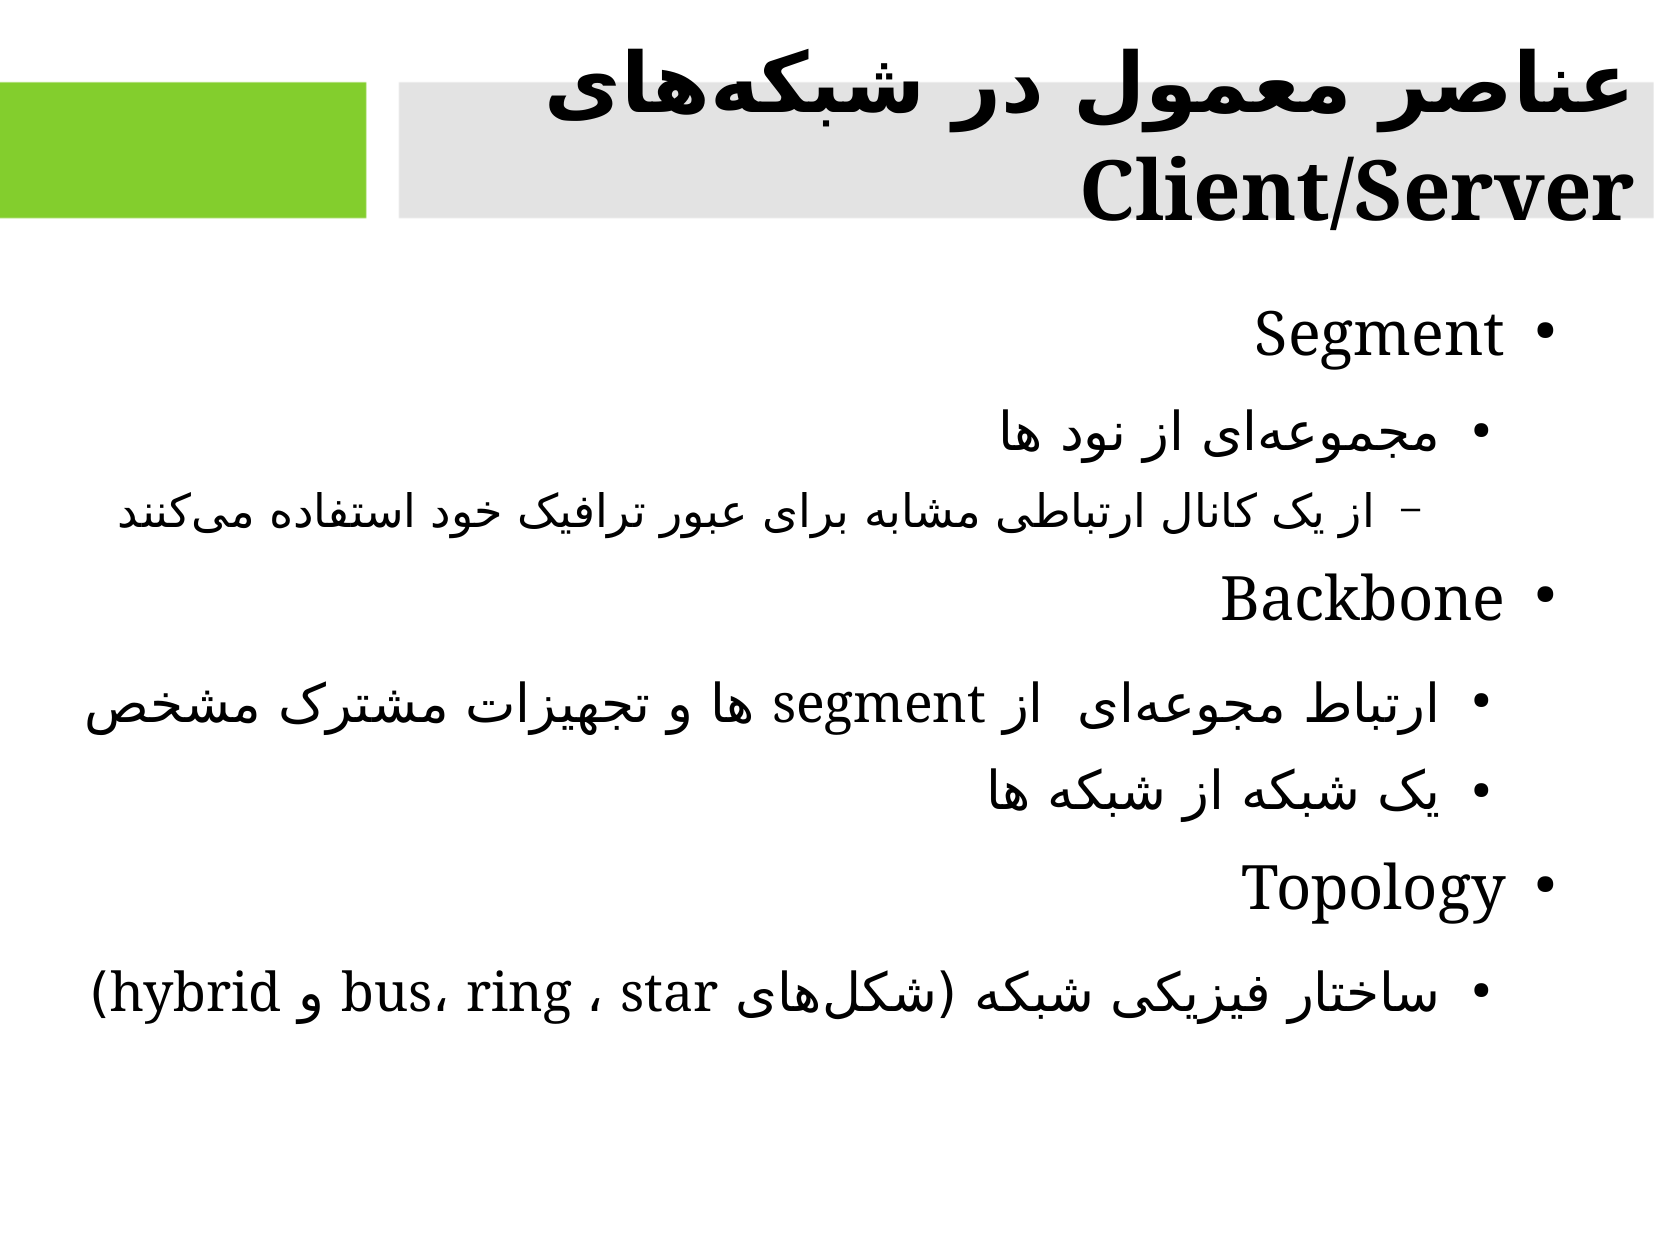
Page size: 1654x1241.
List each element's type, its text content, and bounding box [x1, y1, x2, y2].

title عناصر معمول در شبکه‌های Client/Server [147, 43, 1636, 237]
picture [0, 0, 1654, 1241]
list Segment مجموعه‌ای از نود ها از یک کانال ارتباطی مشابه برای عبور ترافیک خود استفاده می‌کنند Backbone ارتباط مجوعه‌ای از segment ها و تجهیزات مشترک مشخص یک شبکه از شبکه ها Topology ساختار فیزیکی شبکه (شکل‌های bus، ring ، star و hybrid) [82, 290, 1571, 1152]
